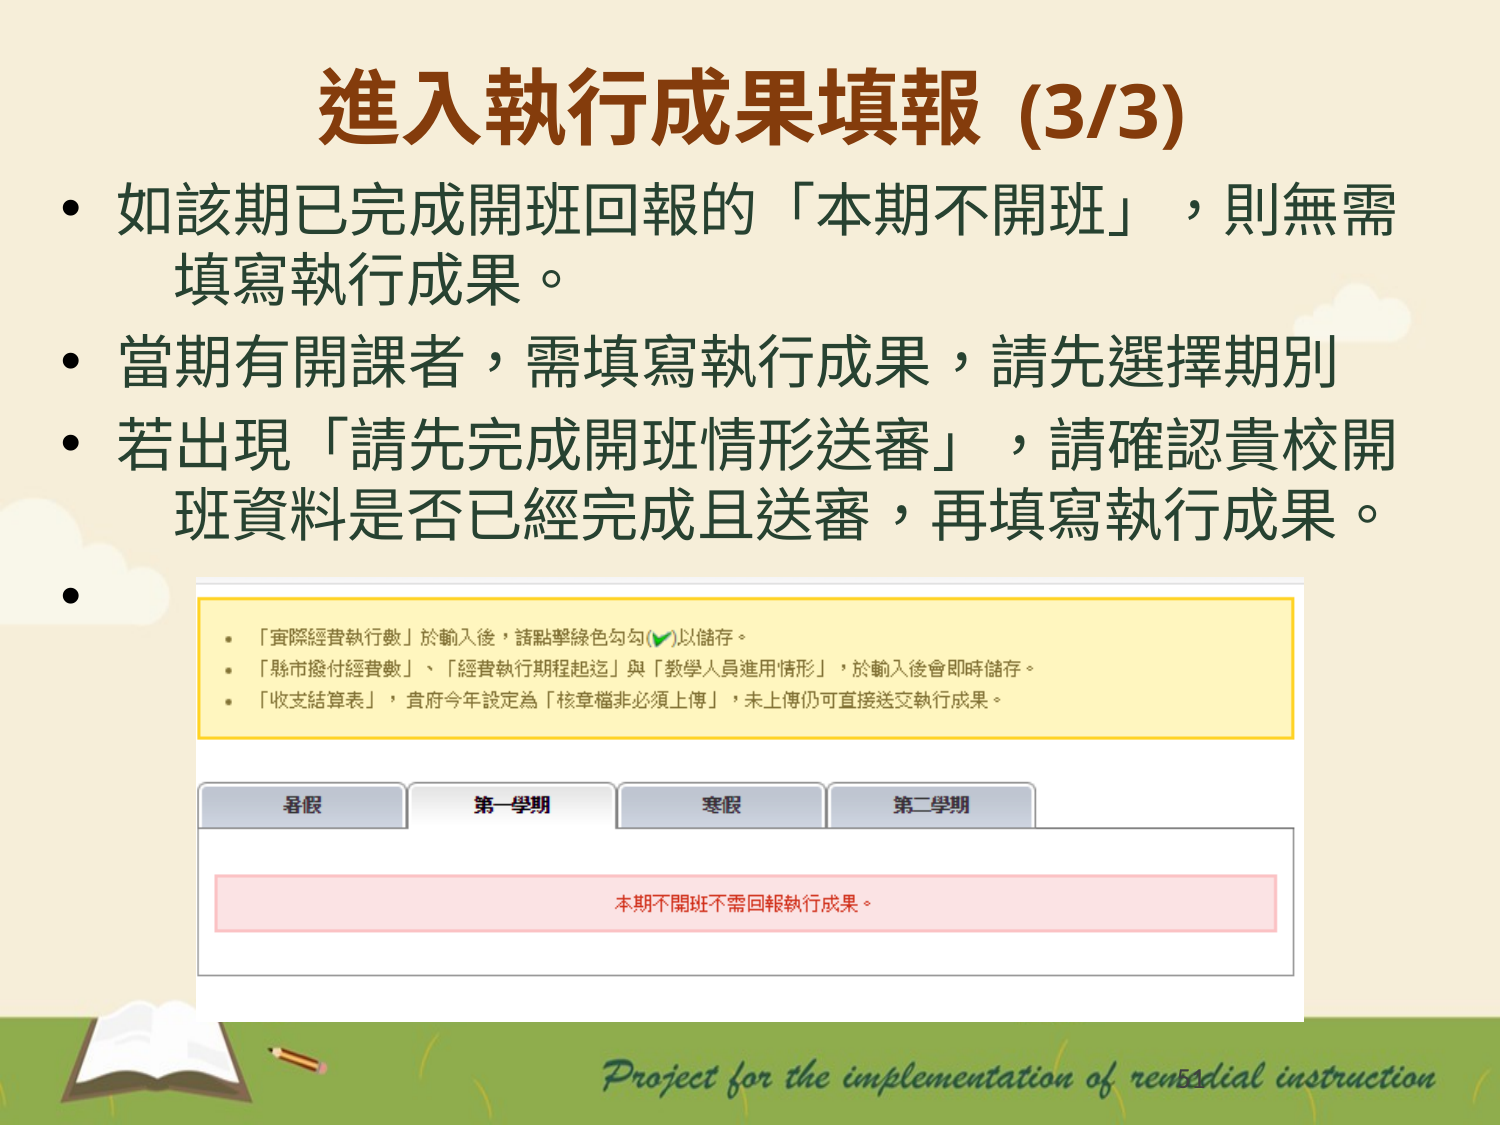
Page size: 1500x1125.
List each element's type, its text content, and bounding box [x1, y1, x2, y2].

text_box 如該期已完成開班回報的「本期不開班」，則無需填寫執行成果。 當期有開課者，需填寫執行成果，請先選擇期別 若出現「請先完成開班情形送審」，請確認貴校開班資料是否已經完成且送審，再填寫執行成果。 [46, 178, 1454, 638]
text_box [1161, 1046, 1499, 1107]
title 進入執行成果填報 (3/3) [13, 45, 1491, 178]
picture [196, 577, 1304, 1022]
